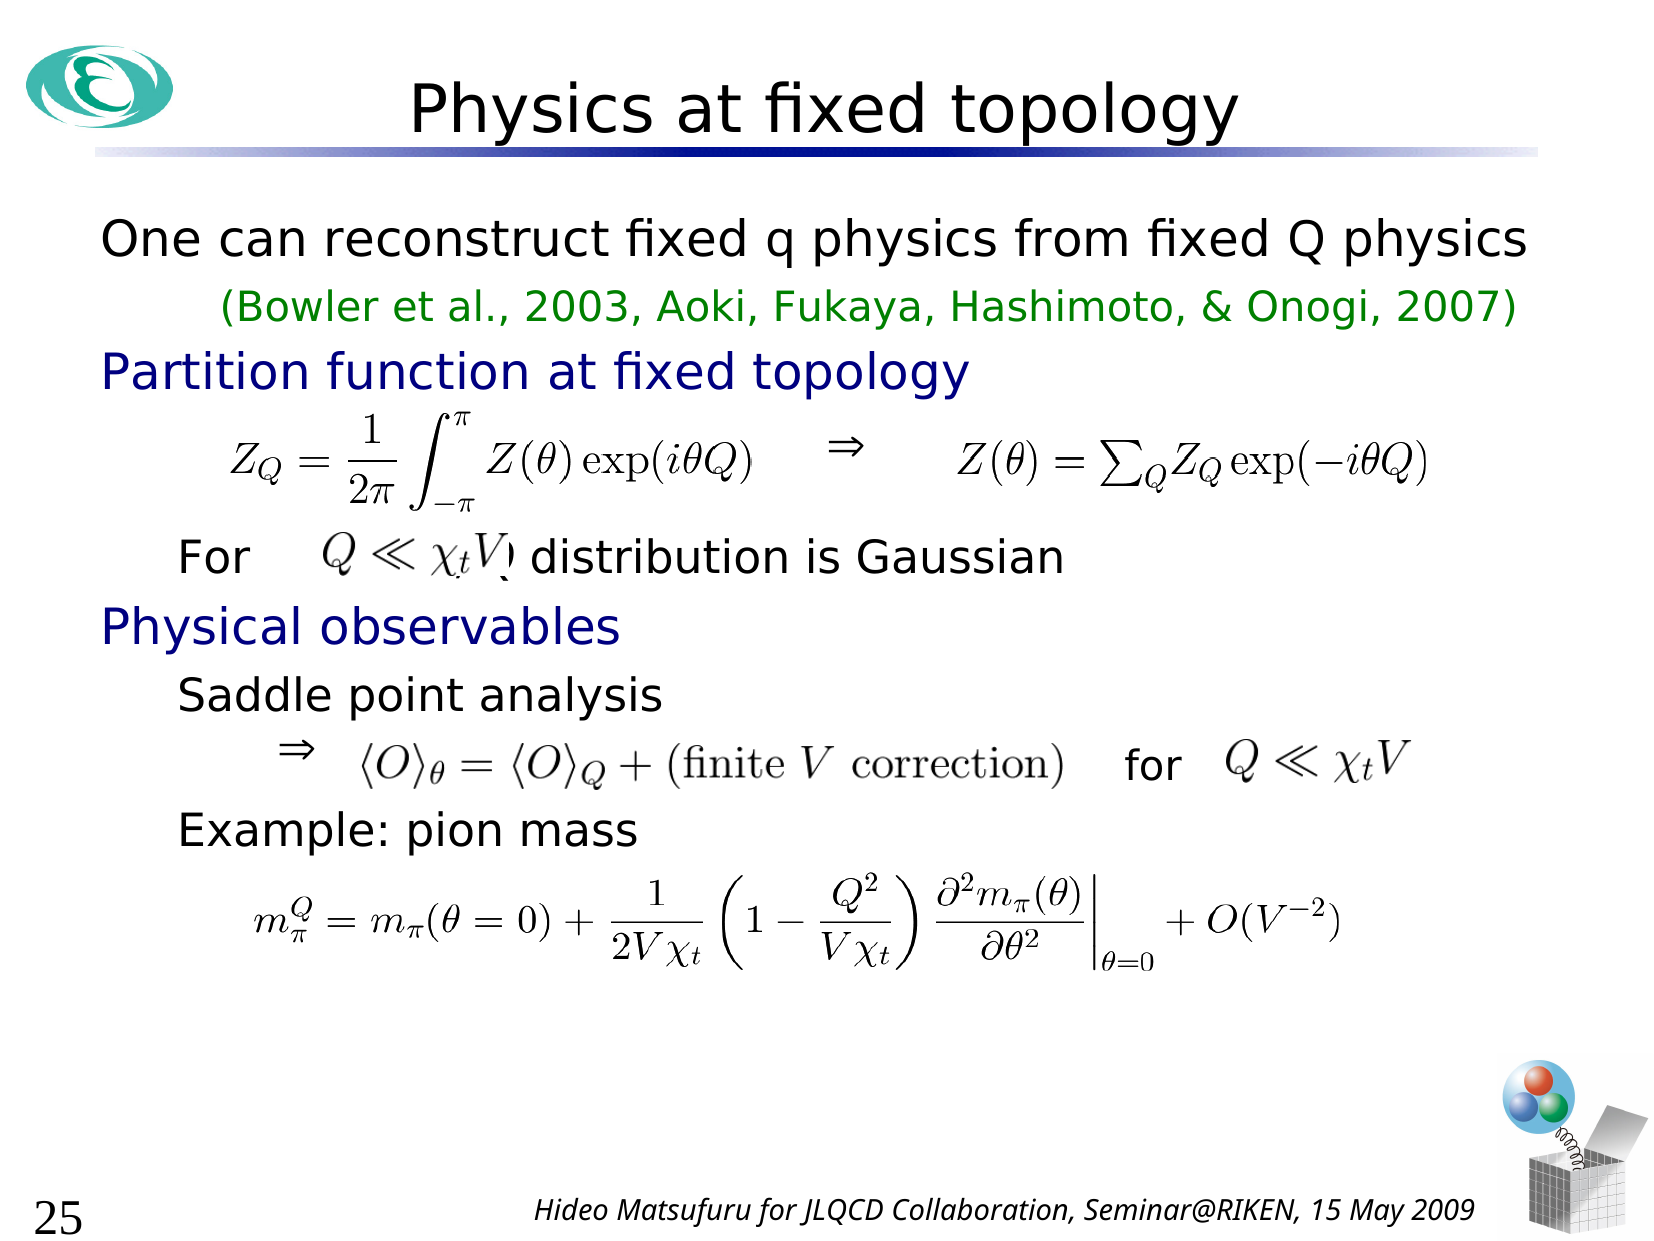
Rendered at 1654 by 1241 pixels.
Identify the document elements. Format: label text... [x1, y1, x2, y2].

picture [1497, 1053, 1654, 1241]
picture [957, 440, 1426, 495]
picture [254, 872, 1339, 971]
title Physics at fixed topology [201, 56, 1450, 163]
list One can reconstruct fixed q physics from fixed Q physics (Bowler et al., 2003, Aoki, Fukaya, Hashimoto, & Onogi, 2007) Partition function at fixed topology For , Q distribution is Gaussian Physical observables Saddle point analysis for Example: pion mass [82, 202, 1535, 1004]
picture [361, 743, 1063, 791]
picture [95, 147, 201, 157]
picture [323, 532, 509, 576]
picture [1226, 739, 1412, 783]
picture [230, 411, 752, 512]
text_box  [825, 426, 876, 492]
text_box  [276, 729, 327, 796]
picture [1450, 147, 1538, 157]
picture [20, 37, 179, 136]
